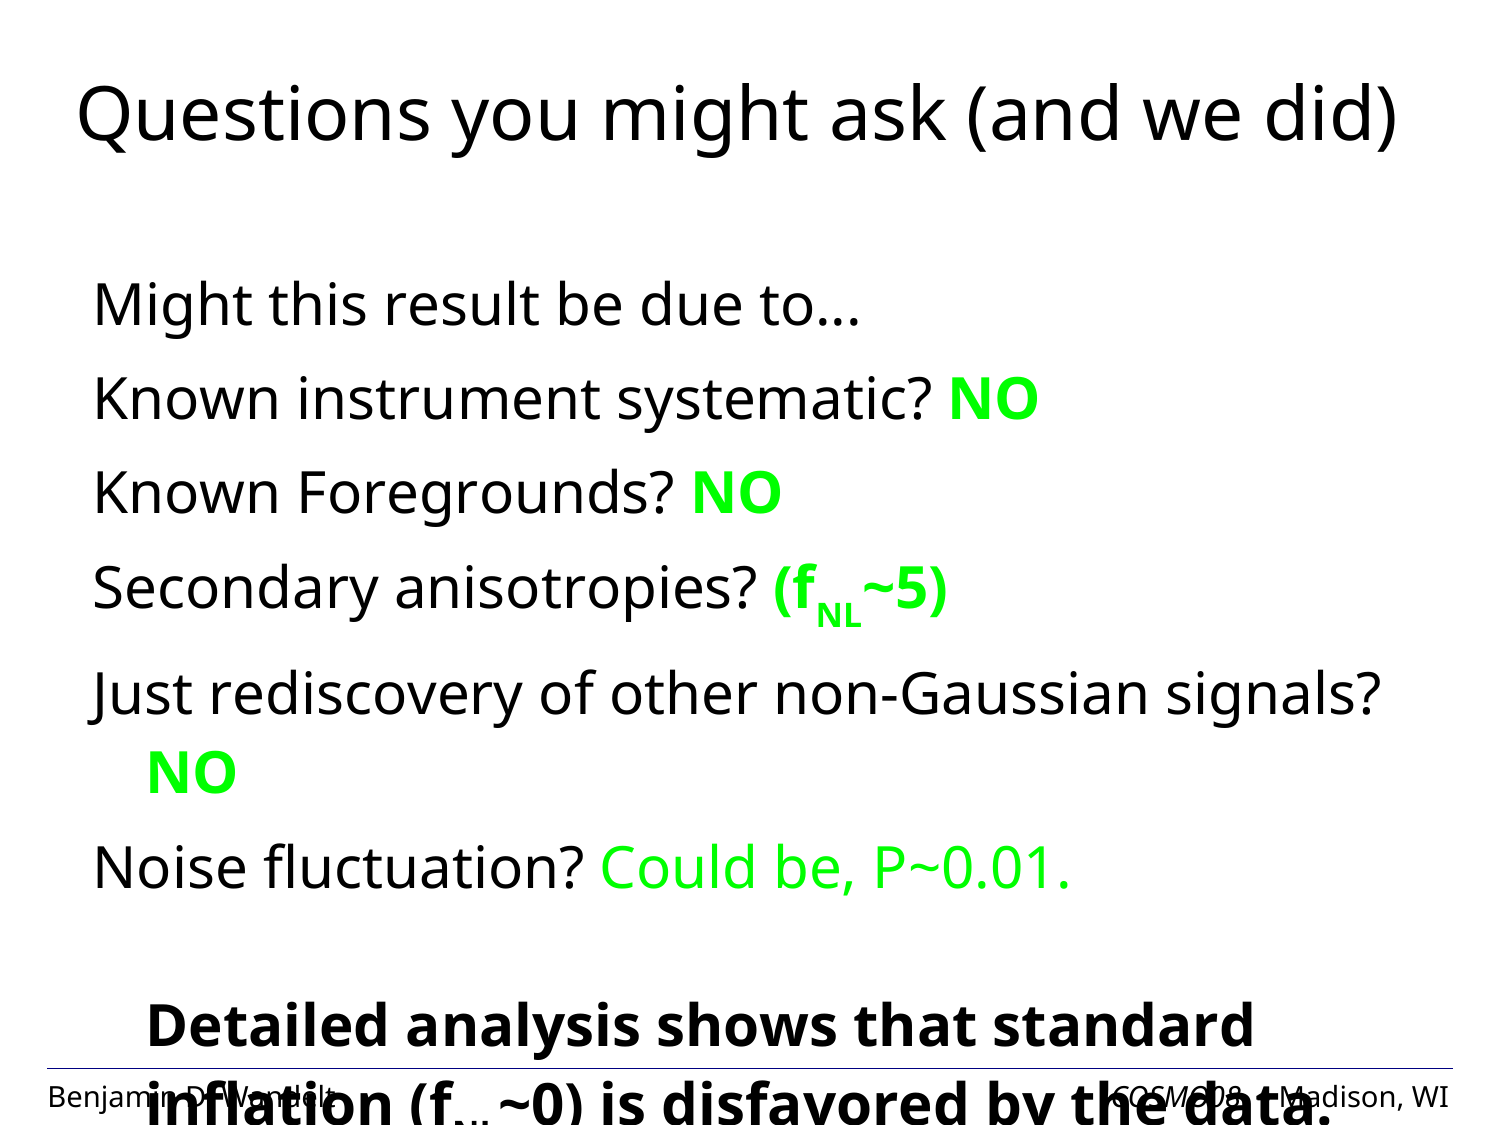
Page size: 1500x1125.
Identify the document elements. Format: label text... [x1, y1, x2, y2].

list Might this result be due to... Known instrument systematic? NO Known Foregrounds? NO Secondary anisotropies? (fNL~5) Just rediscovery of other non-Gaussian signals?NO Noise fluctuation? Could be, P~0.01. Detailed analysis shows that standard inflation (fNL~0) is disfavored by the data. [74, 263, 1425, 1048]
title Questions you might ask (and we did) [74, 34, 1425, 190]
